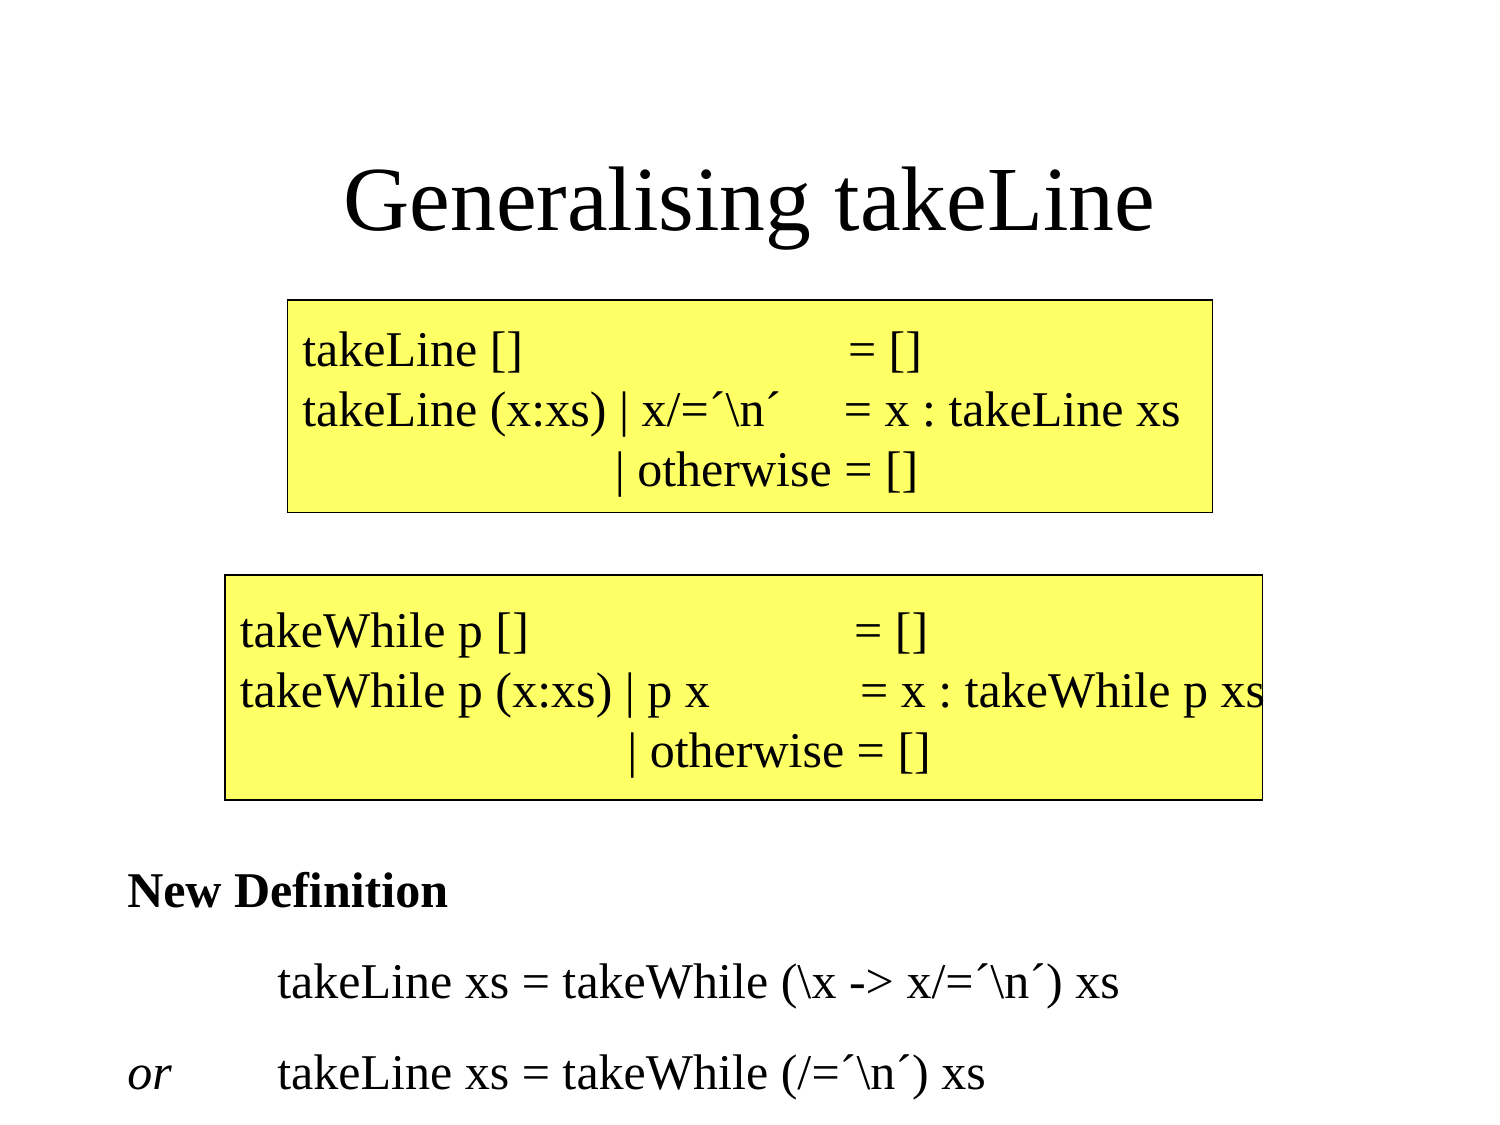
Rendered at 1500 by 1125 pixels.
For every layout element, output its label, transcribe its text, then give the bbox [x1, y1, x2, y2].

title Generalising takeLine [112, 99, 1388, 288]
text_box takeLine [] = [] takeLine (x:xs) | x/=´\n´ = x : takeLine xs | otherwise = [] [287, 299, 1213, 513]
text_box takeWhile p [] = [] takeWhile p (x:xs) | p x = x : takeWhile p xs | otherwise = [] [225, 575, 1263, 801]
text_box New Definition takeLine xs = takeWhile (\x -> x/=´\n´) xs or takeLine xs = takeWhile (/=´\n´) xs [112, 849, 1363, 1108]
